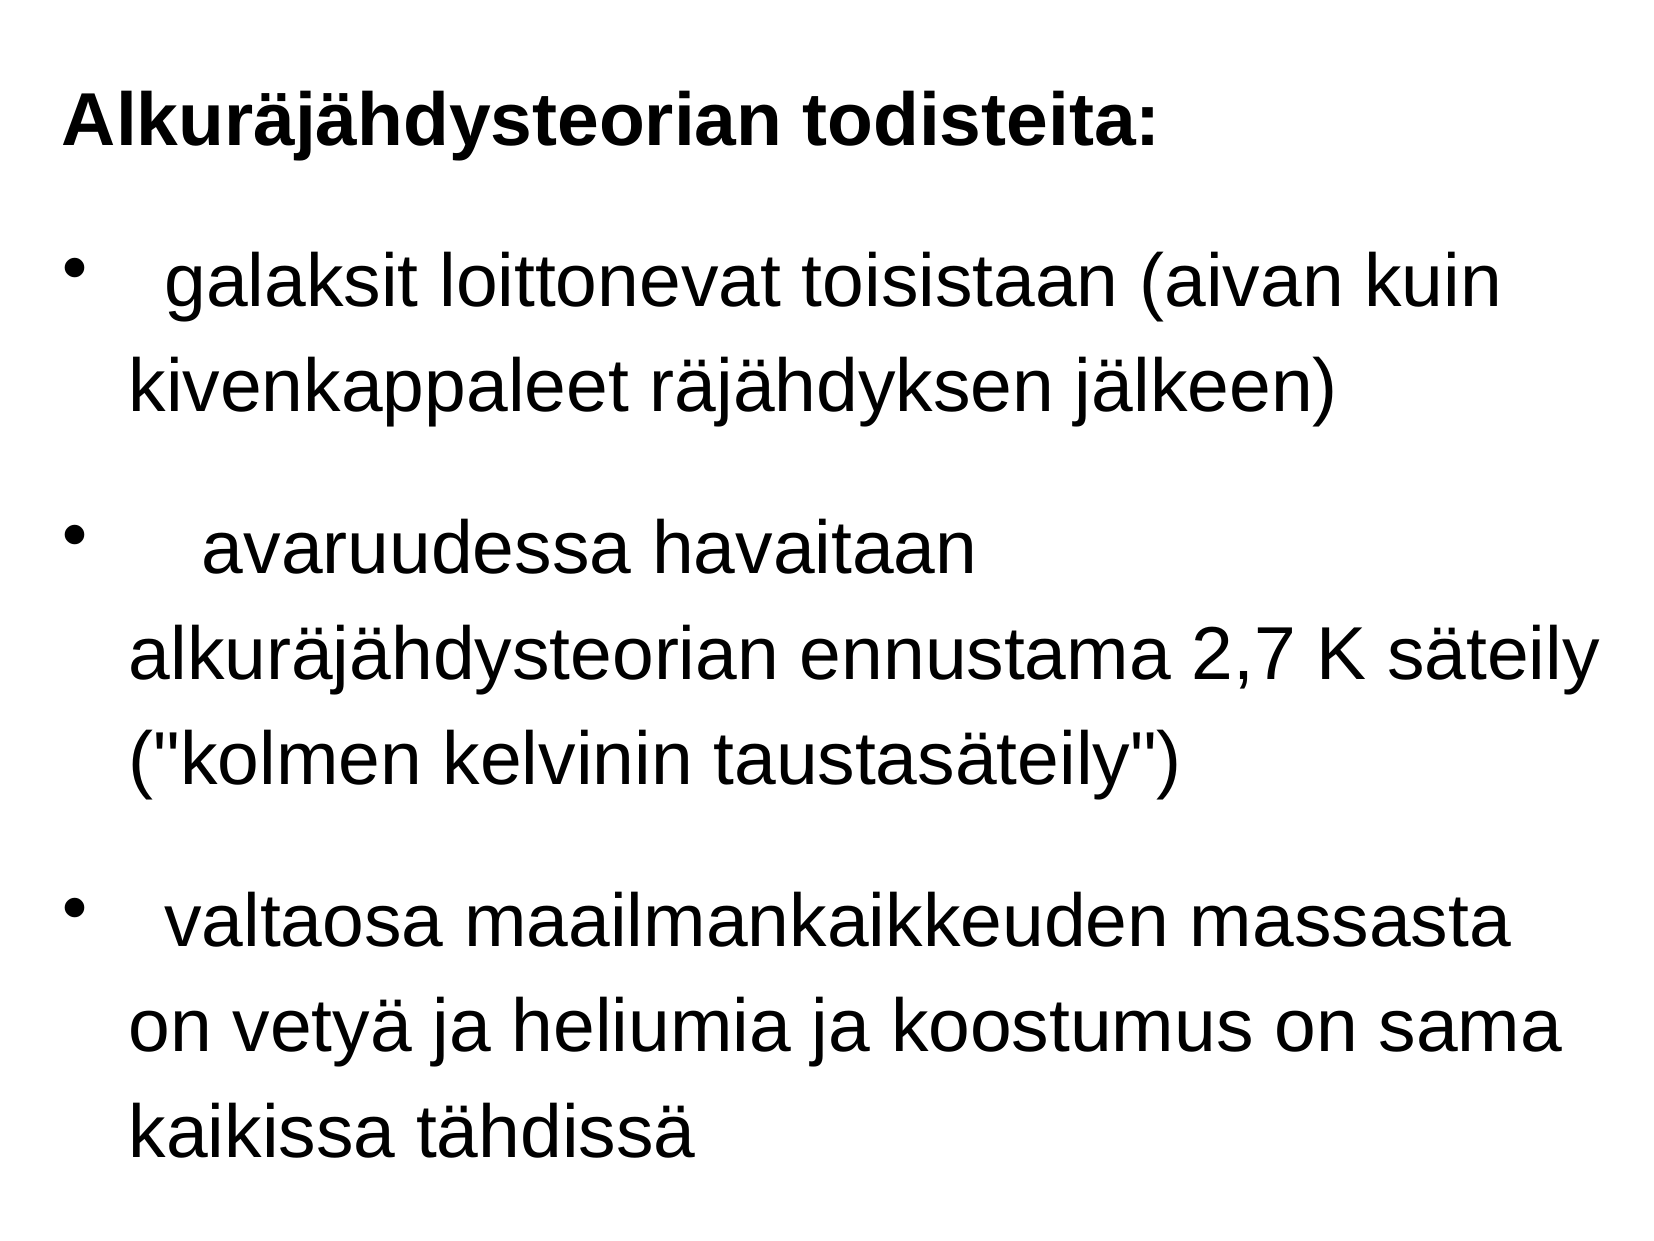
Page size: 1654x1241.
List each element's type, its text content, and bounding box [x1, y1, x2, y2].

text_box Alkuräjähdysteorian todisteita: galaksit loittonevat toisistaan (aivan kuin kivenkappaleet räjähdyksen jälkeen) avaruudessa havaitaan alkuräjähdysteorian ennustama 2,7 K säteily ("kolmen kelvinin taustasäteily") valtaosa maailmankaikkeuden massasta on vetyä ja heliumia ja koostumus on sama kaikissa tähdissä [47, 70, 1619, 1077]
